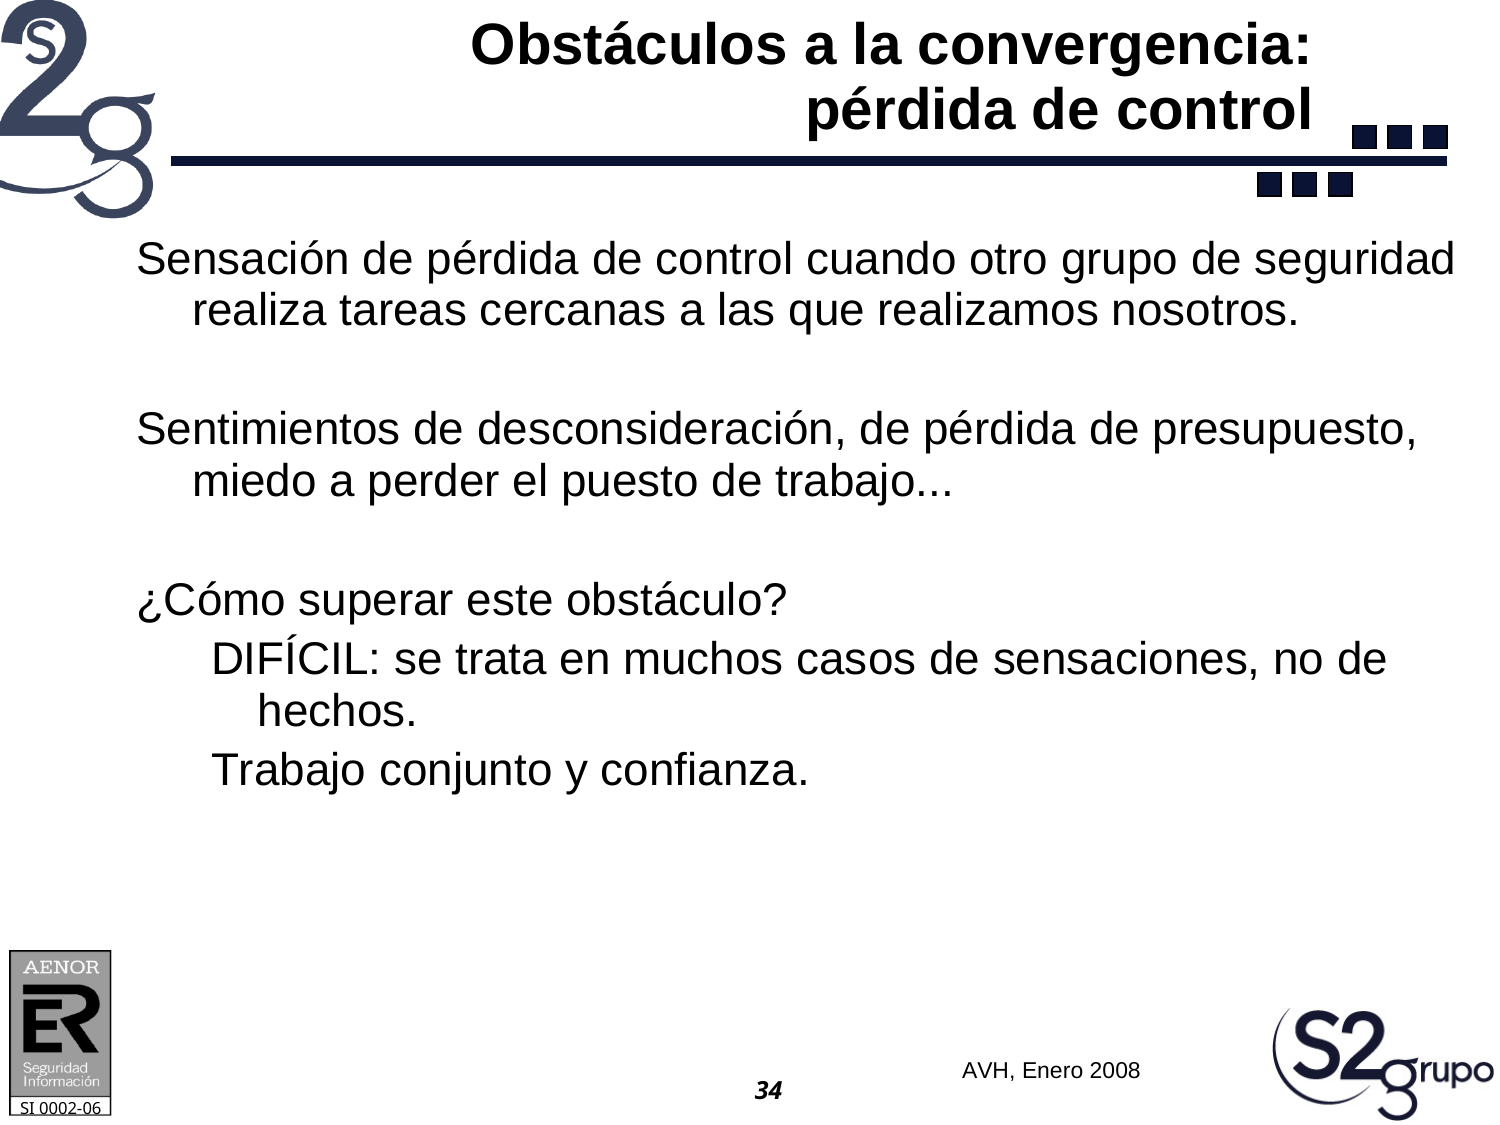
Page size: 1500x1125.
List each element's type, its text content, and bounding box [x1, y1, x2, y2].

picture [9, 950, 112, 1116]
picture [0, 0, 158, 220]
list Sensación de pérdida de control cuando otro grupo de seguridad realiza tareas cercanas a las que realizamos nosotros. Sentimientos de desconsideración, de pérdida de presupuesto, miedo a perder el puesto de trabajo... ¿Cómo superar este obstáculo? DIFÍCIL: se trata en muchos casos de sensaciones, no de hechos. Trabajo conjunto y confianza. [120, 177, 1477, 929]
text_box AVH, Enero 2008 [947, 1049, 1156, 1091]
picture [1272, 1008, 1494, 1121]
title Obstáculos a la convergencia: pérdida de control [183, 3, 1329, 149]
